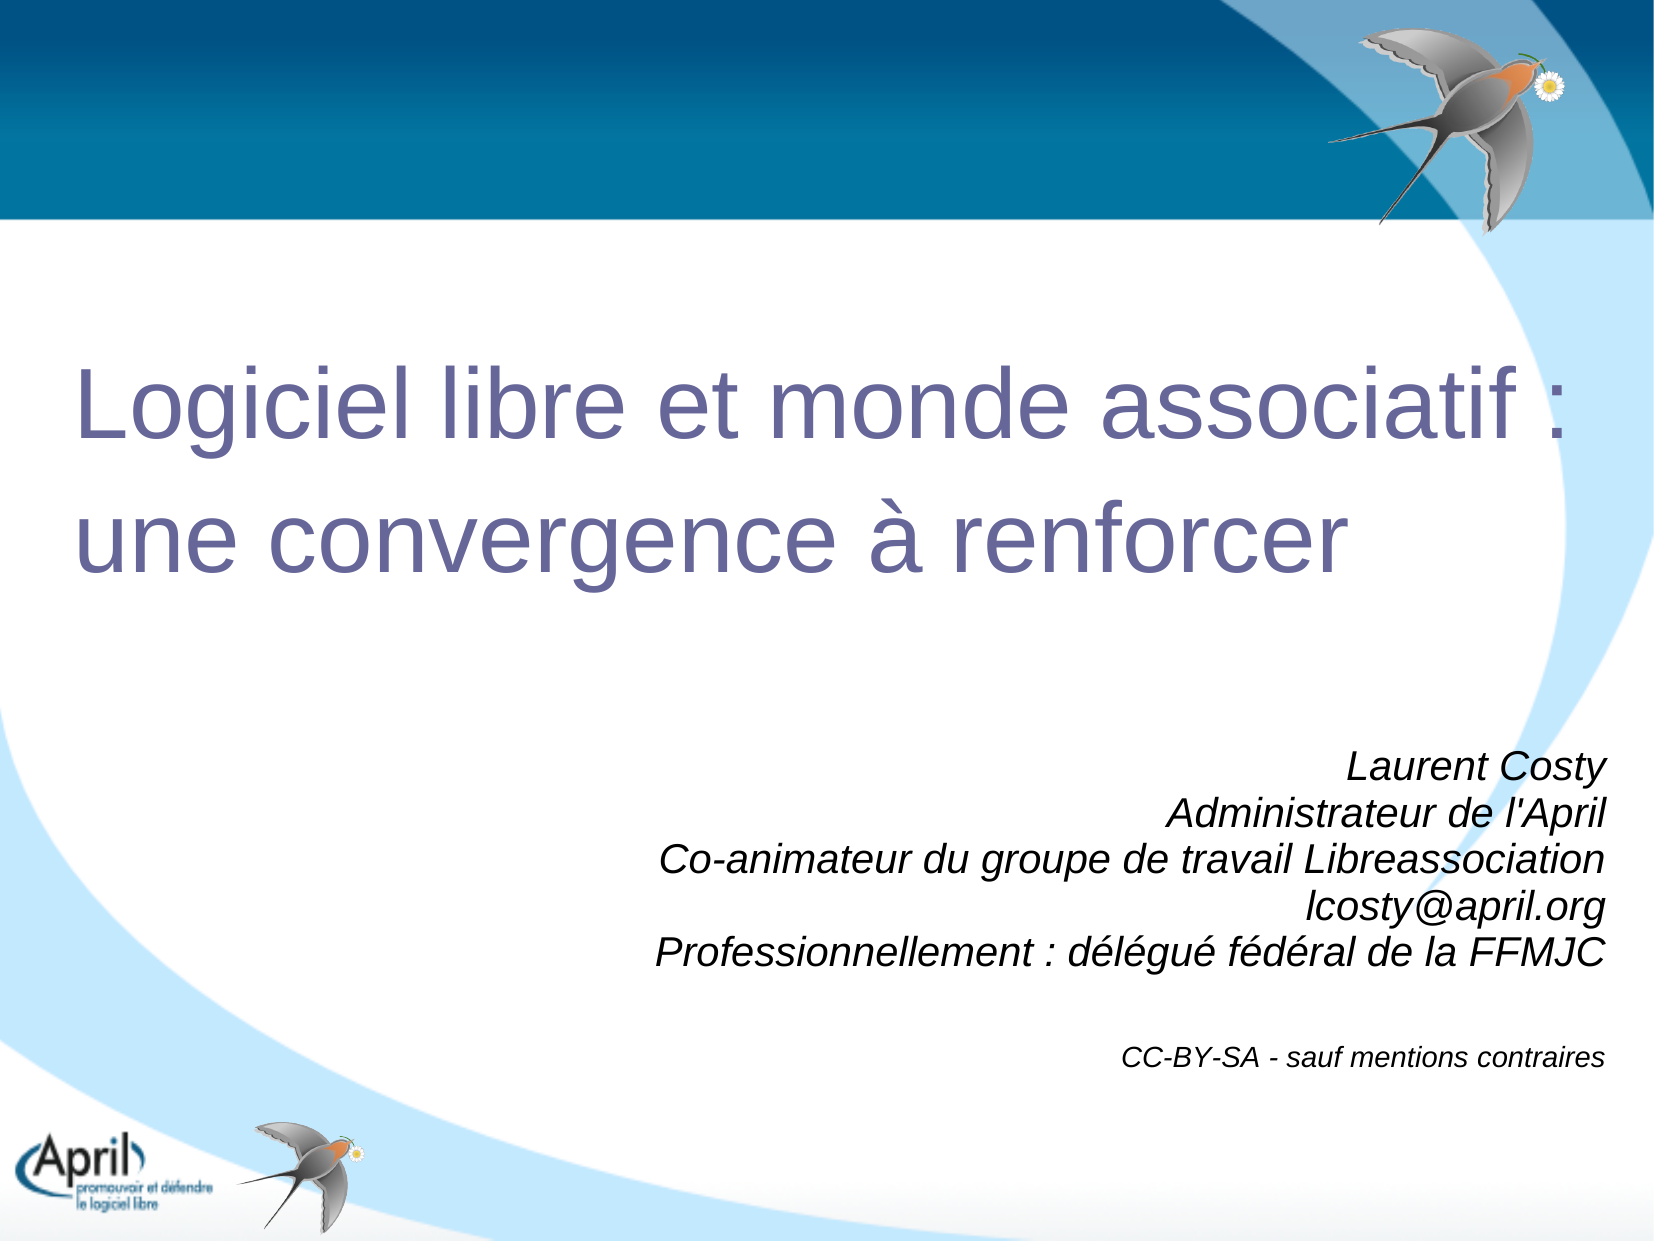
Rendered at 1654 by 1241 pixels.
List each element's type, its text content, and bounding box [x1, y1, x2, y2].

subtitle Laurent Costy Administrateur de l'April Co-animateur du groupe de travail Libreassociation lcosty@april.org Professionnellement : délégué fédéral de la FFMJC CC-BY-SA - sauf mentions contraires [118, 155, 1607, 1074]
text_box Logiciel libre et monde associatif : une convergence à renforcer [59, 329, 1595, 591]
picture [0, 0, 1654, 1241]
